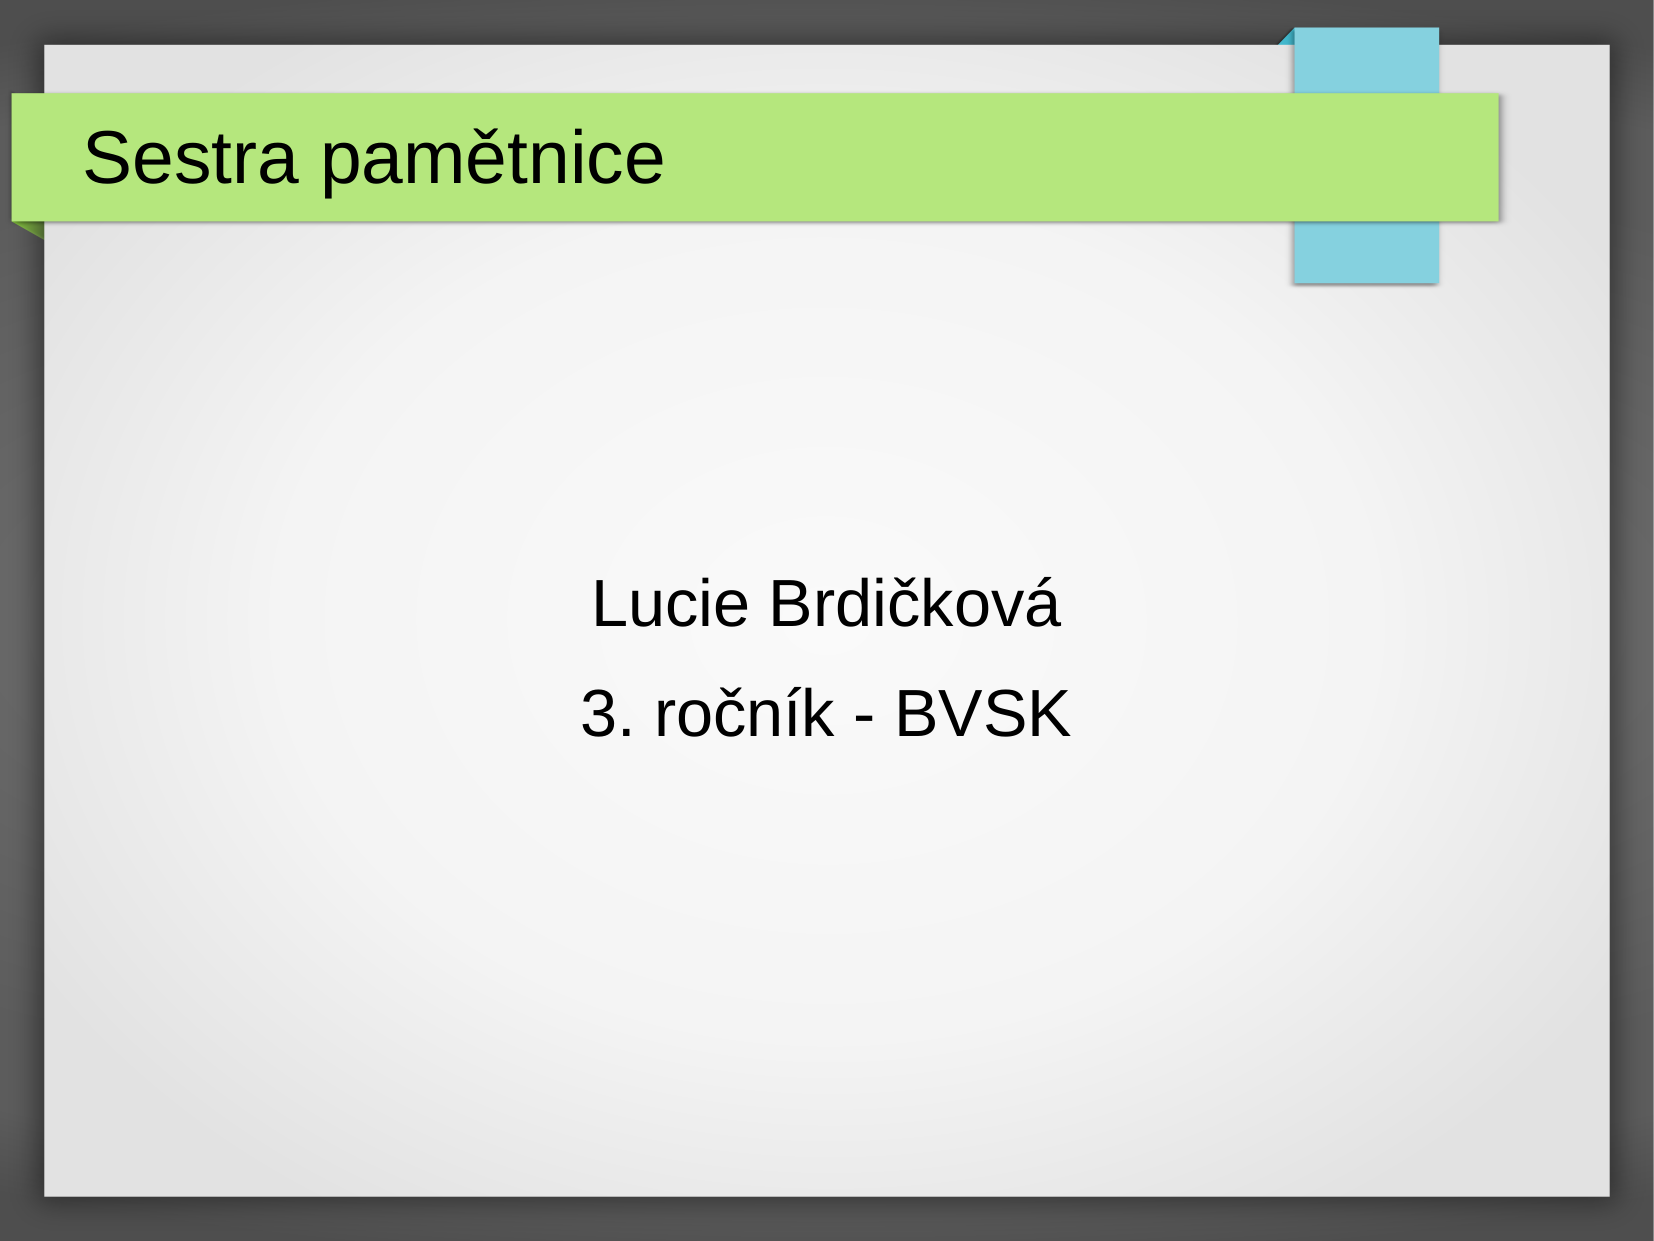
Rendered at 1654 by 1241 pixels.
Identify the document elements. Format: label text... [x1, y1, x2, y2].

subtitle Lucie Brdičková 3. ročník - BVSK [82, 295, 1571, 1015]
title Sestra pamětnice [82, 94, 1264, 213]
